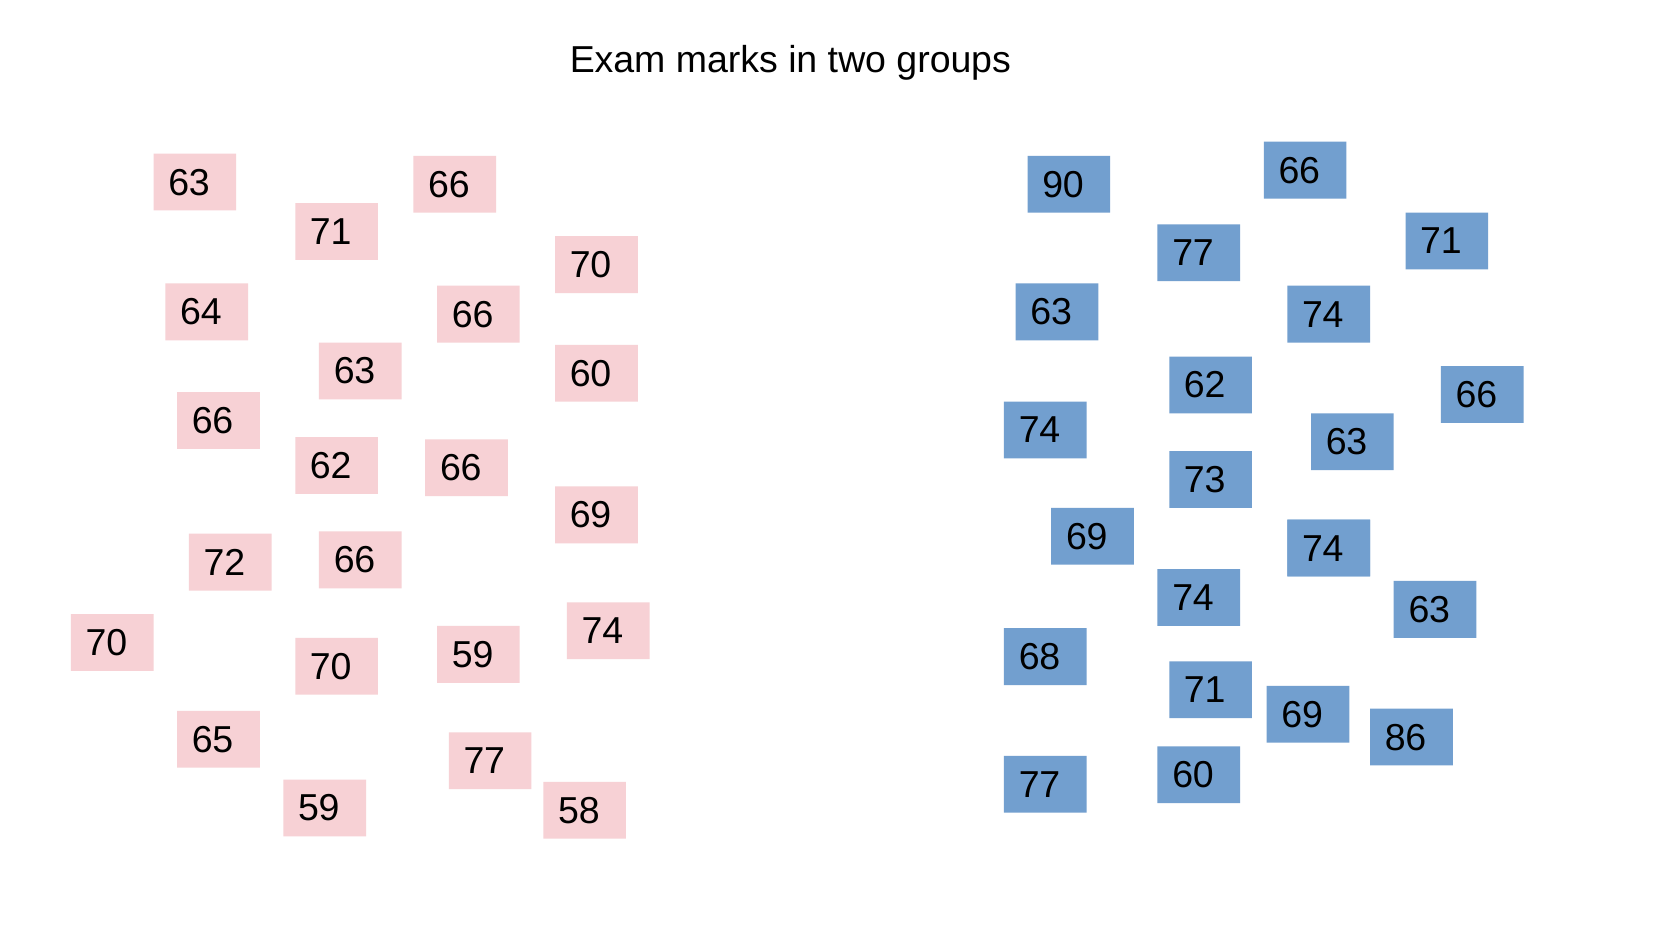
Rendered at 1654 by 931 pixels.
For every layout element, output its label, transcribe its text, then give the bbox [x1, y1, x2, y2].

text_box 63 [1015, 283, 1099, 341]
text_box 65 [177, 710, 260, 768]
text_box 66 [425, 439, 508, 497]
text_box 77 [1157, 224, 1241, 282]
text_box 63 [318, 342, 402, 400]
text_box 68 [1003, 628, 1087, 686]
text_box 63 [1393, 580, 1477, 638]
text_box 71 [1405, 212, 1489, 270]
text_box 77 [1003, 755, 1087, 813]
text_box 74 [1157, 569, 1241, 626]
text_box 58 [543, 781, 626, 839]
text_box 63 [153, 153, 237, 211]
text_box 59 [283, 779, 367, 837]
text_box 60 [555, 344, 638, 402]
text_box 69 [1266, 685, 1350, 743]
text_box 74 [1287, 285, 1371, 343]
text_box 74 [1287, 519, 1371, 577]
text_box 74 [566, 602, 650, 660]
text_box Exam marks in two groups [555, 31, 1087, 88]
text_box 74 [1003, 401, 1087, 459]
text_box 71 [295, 203, 378, 260]
text_box 71 [1169, 661, 1252, 719]
text_box 70 [555, 236, 638, 294]
text_box 60 [1157, 746, 1241, 804]
text_box 59 [437, 625, 520, 683]
text_box 64 [165, 283, 249, 341]
text_box 77 [448, 732, 532, 790]
text_box 86 [1370, 708, 1453, 766]
text_box 66 [318, 531, 402, 589]
text_box 62 [295, 437, 378, 494]
text_box 69 [555, 486, 638, 544]
text_box 70 [295, 637, 378, 695]
text_box 66 [1440, 366, 1524, 423]
text_box 62 [1169, 356, 1252, 414]
text_box 73 [1169, 451, 1252, 508]
text_box 66 [177, 392, 260, 449]
text_box 63 [1311, 413, 1394, 471]
text_box 66 [1263, 141, 1347, 199]
text_box 90 [1027, 155, 1111, 213]
text_box 66 [413, 155, 497, 213]
text_box 70 [70, 614, 154, 671]
text_box 69 [1051, 507, 1134, 565]
text_box 72 [188, 533, 272, 591]
text_box 66 [437, 285, 520, 343]
